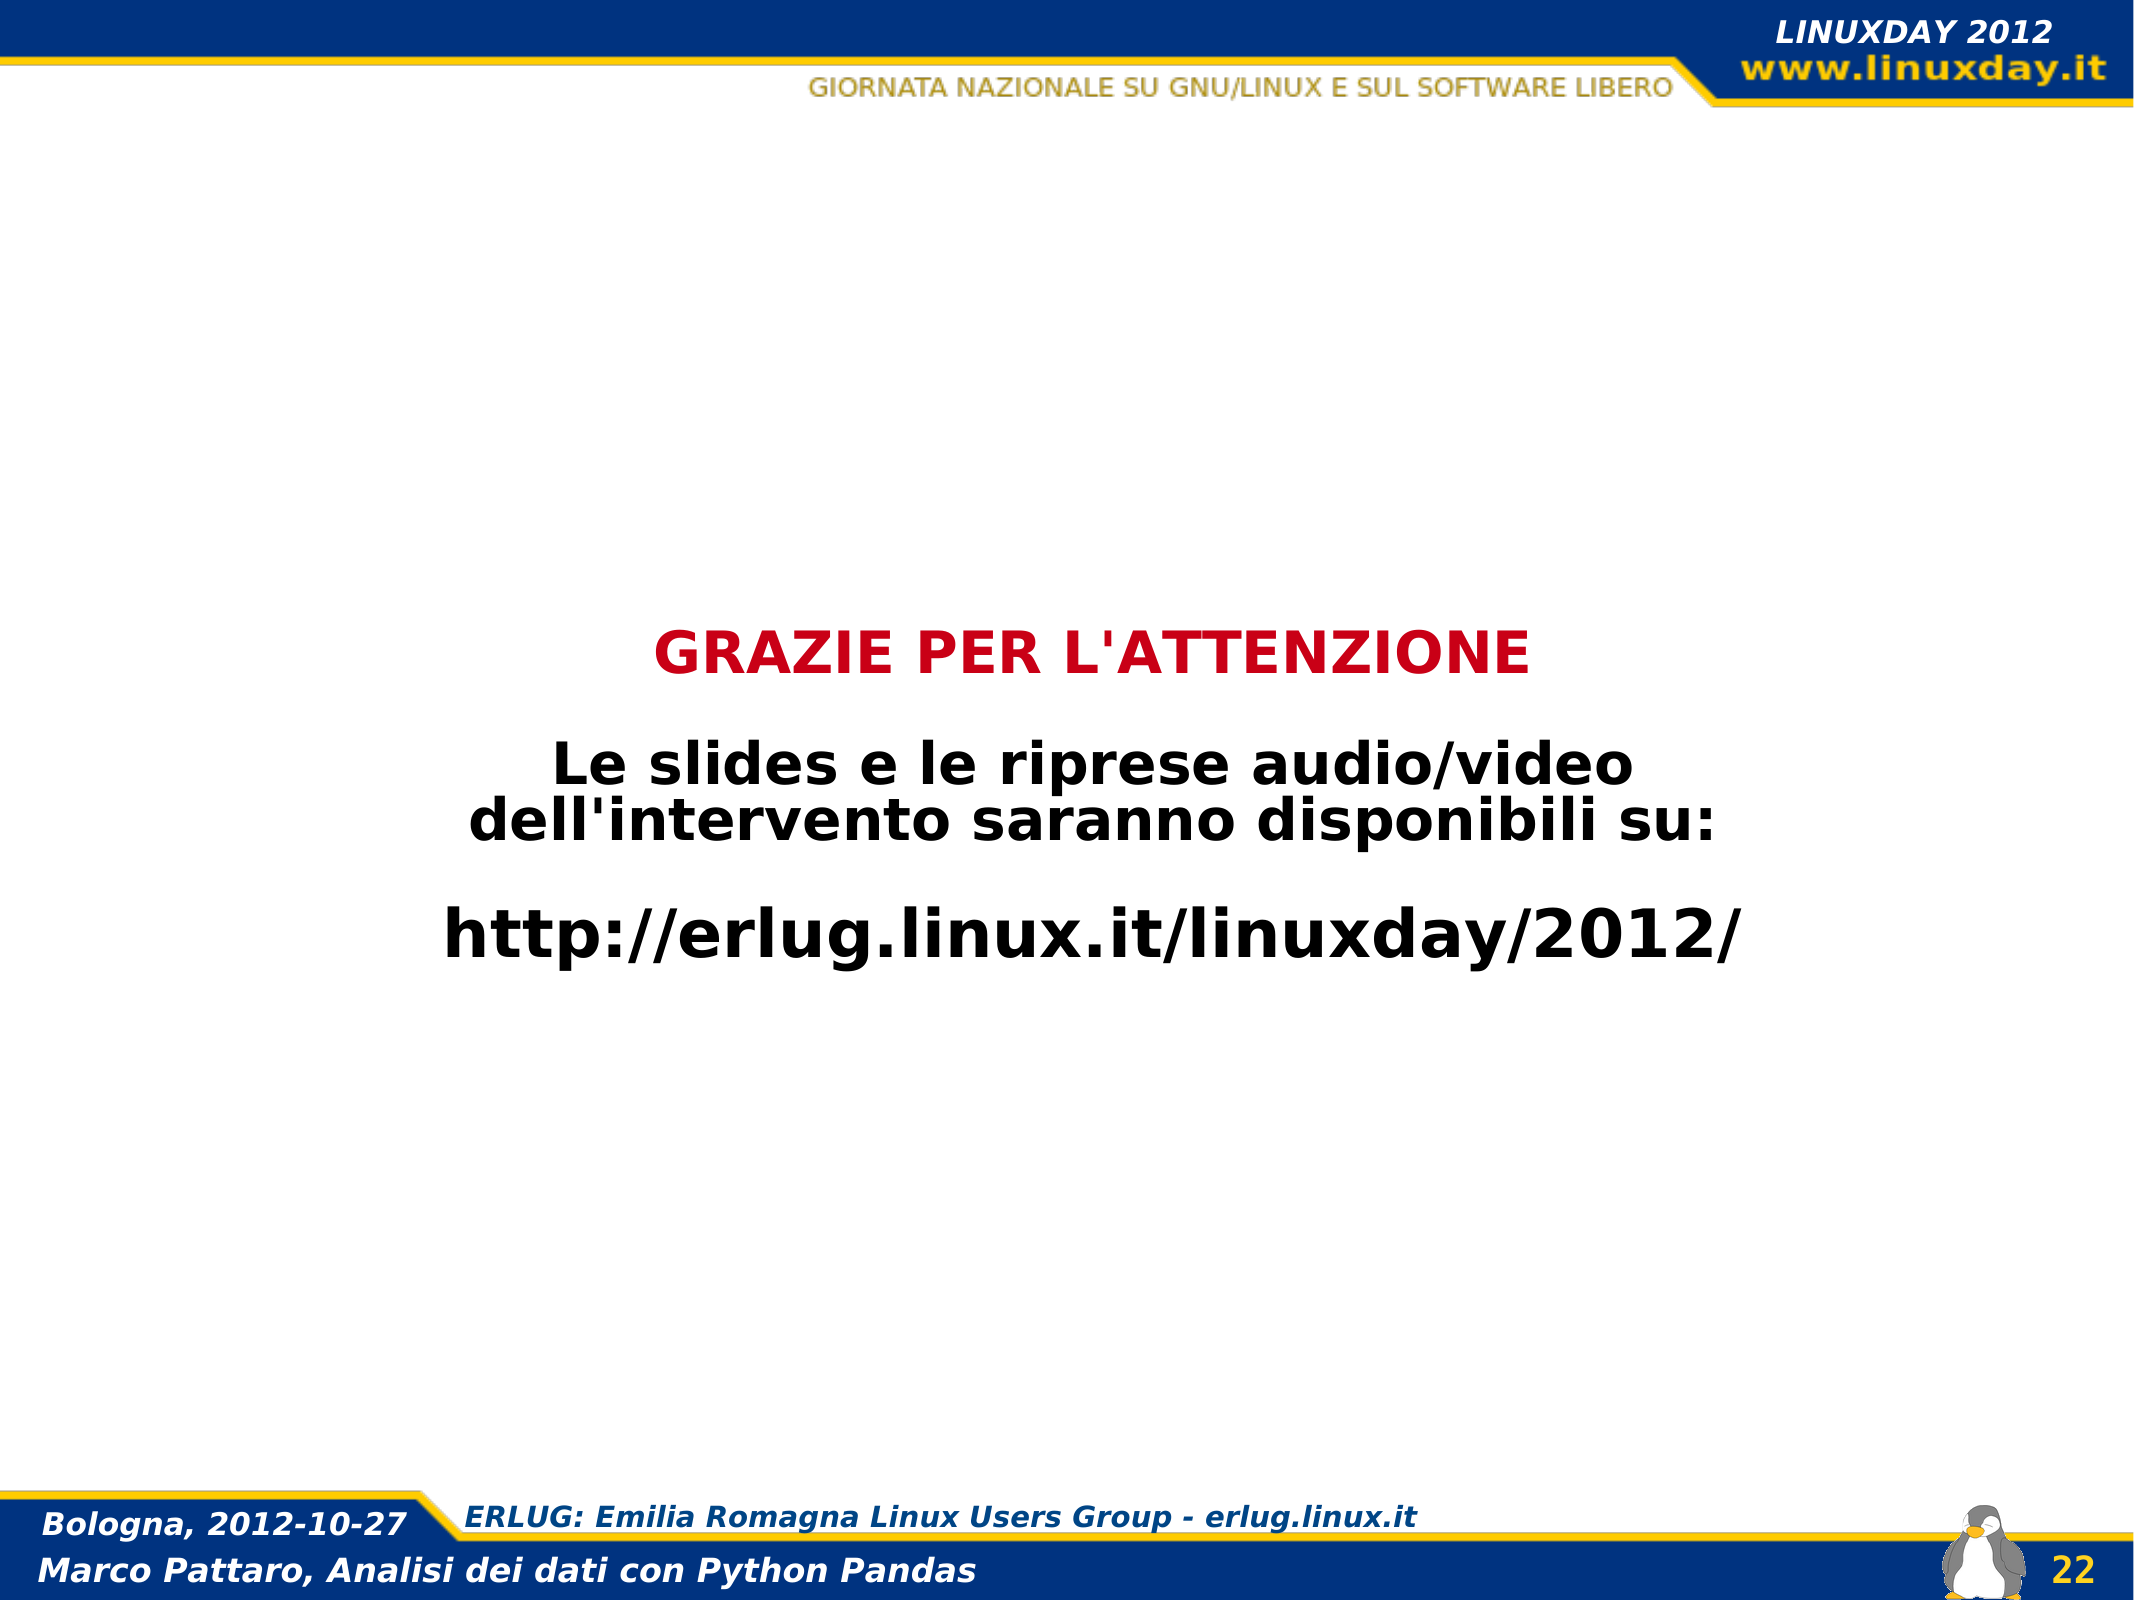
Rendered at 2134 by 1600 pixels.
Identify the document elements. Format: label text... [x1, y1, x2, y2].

picture [0, 0, 2134, 1600]
subtitle GRAZIE PER L'ATTENZIONE Le slides e le riprese audio/video dell'intervento saranno disponibili su: http://erlug.linux.it/linuxday/2012/ [106, 159, 2080, 1440]
